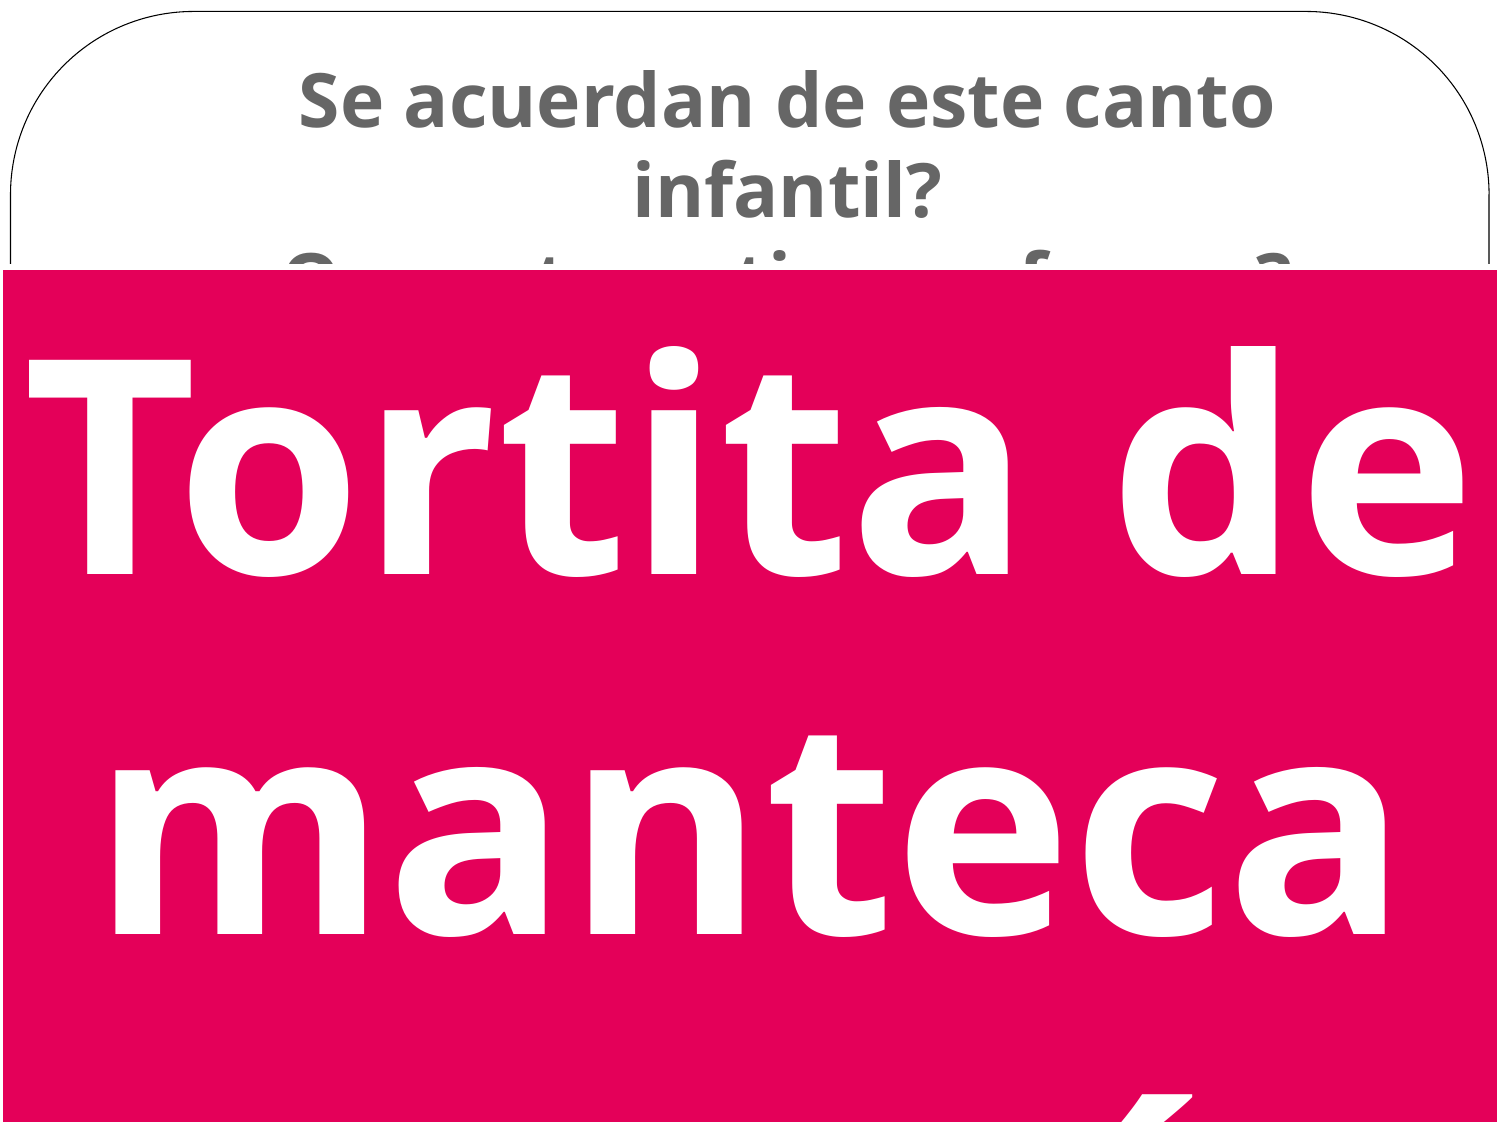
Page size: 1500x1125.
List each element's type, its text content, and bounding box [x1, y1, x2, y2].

list Tortita de manteca mamá me da la teta. Tortita de cebada papá no me da nada. Tortita de limón mamá tiene pasión. Tortita de azúcar papá hace su ruta. [0, 267, 1500, 1125]
title Se acuerdan de este canto infantil? Que estereotipos refuerza? [150, 45, 1425, 233]
